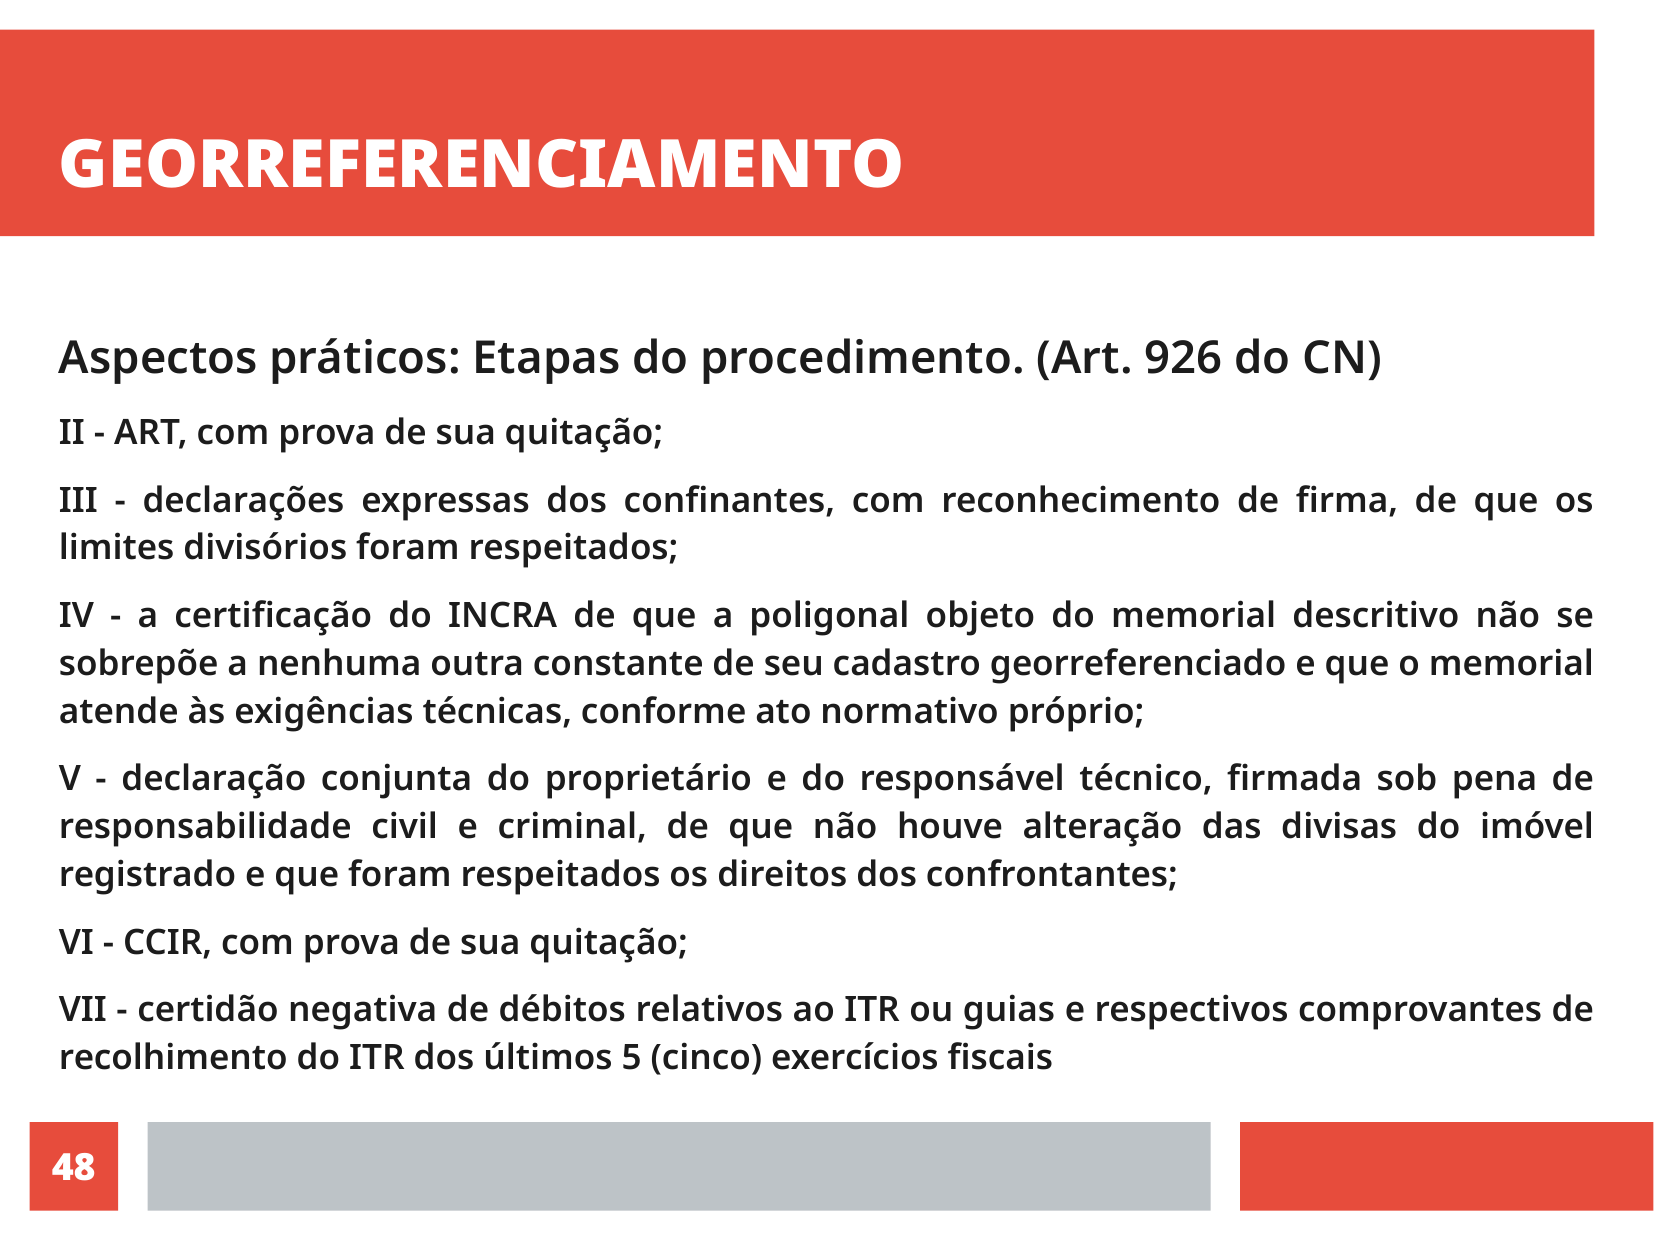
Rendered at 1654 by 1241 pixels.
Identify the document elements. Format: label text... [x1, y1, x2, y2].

title GEORREFERENCIAMENTO [59, 59, 1595, 207]
list Aspectos práticos: Etapas do procedimento. (Art. 926 do CN) II - ART, com prova de sua quitação; III - declarações expressas dos confinantes, com reconhecimento de firma, de que os limites divisórios foram respeitados; IV - a certificação do INCRA de que a poligonal objeto do memorial descritivo não se sobrepõe a nenhuma outra constante de seu cadastro georreferenciado e que o memorial atende às exigências técnicas, conforme ato normativo próprio; V - declaração conjunta do proprietário e do responsável técnico, firmada sob pena de responsabilidade civil e criminal, de que não houve alteração das divisas do imóvel registrado e que foram respeitados os direitos dos confrontantes; VI - CCIR, com prova de sua quitação; VII - certidão negativa de débitos relativos ao ITR ou guias e respectivos comprovantes de recolhimento do ITR dos últimos 5 (cinco) exercícios fiscais [59, 324, 1595, 1093]
